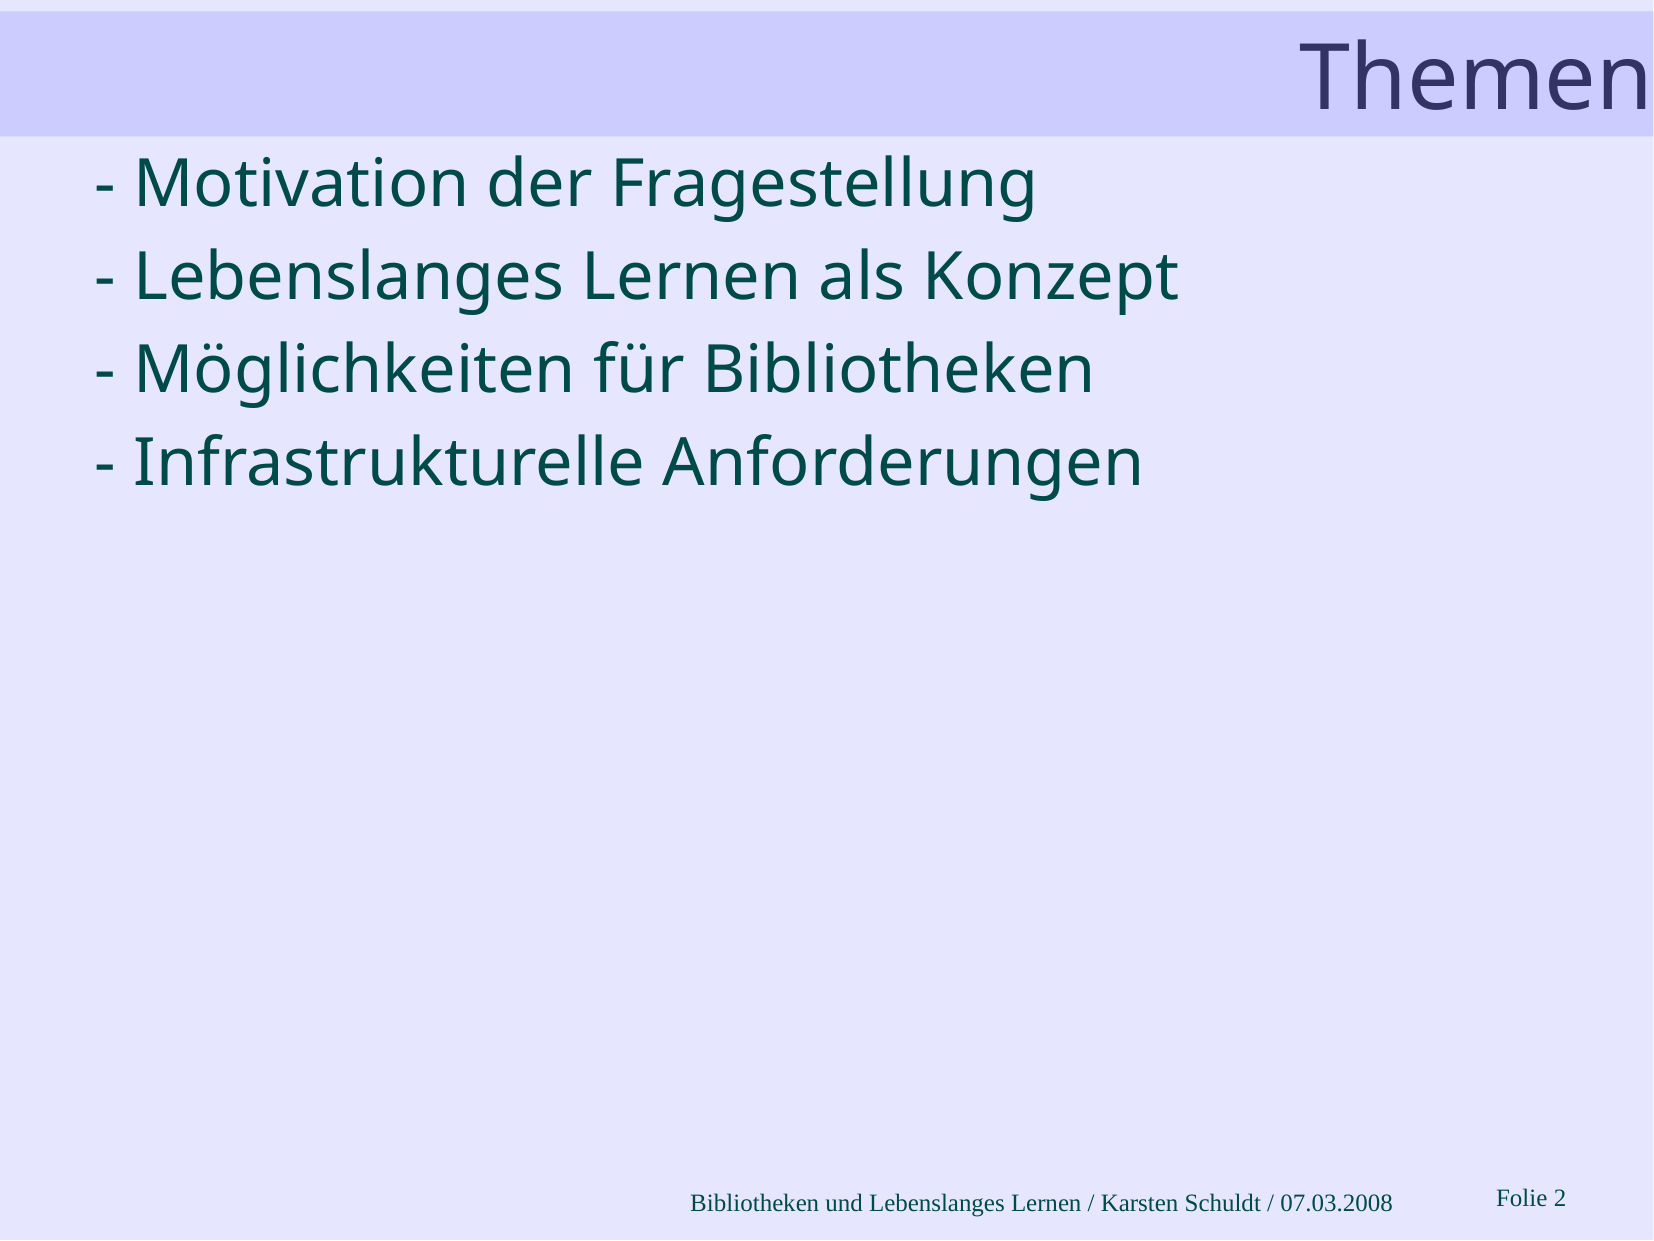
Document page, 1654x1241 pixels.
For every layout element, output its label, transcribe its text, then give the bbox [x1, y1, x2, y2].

title Themen [0, 0, 1654, 151]
list - Motivation der Fragestellung - Lebenslanges Lernen als Konzept - Möglichkeiten für Bibliotheken - Infrastrukturelle Anforderungen [76, 155, 1565, 1093]
